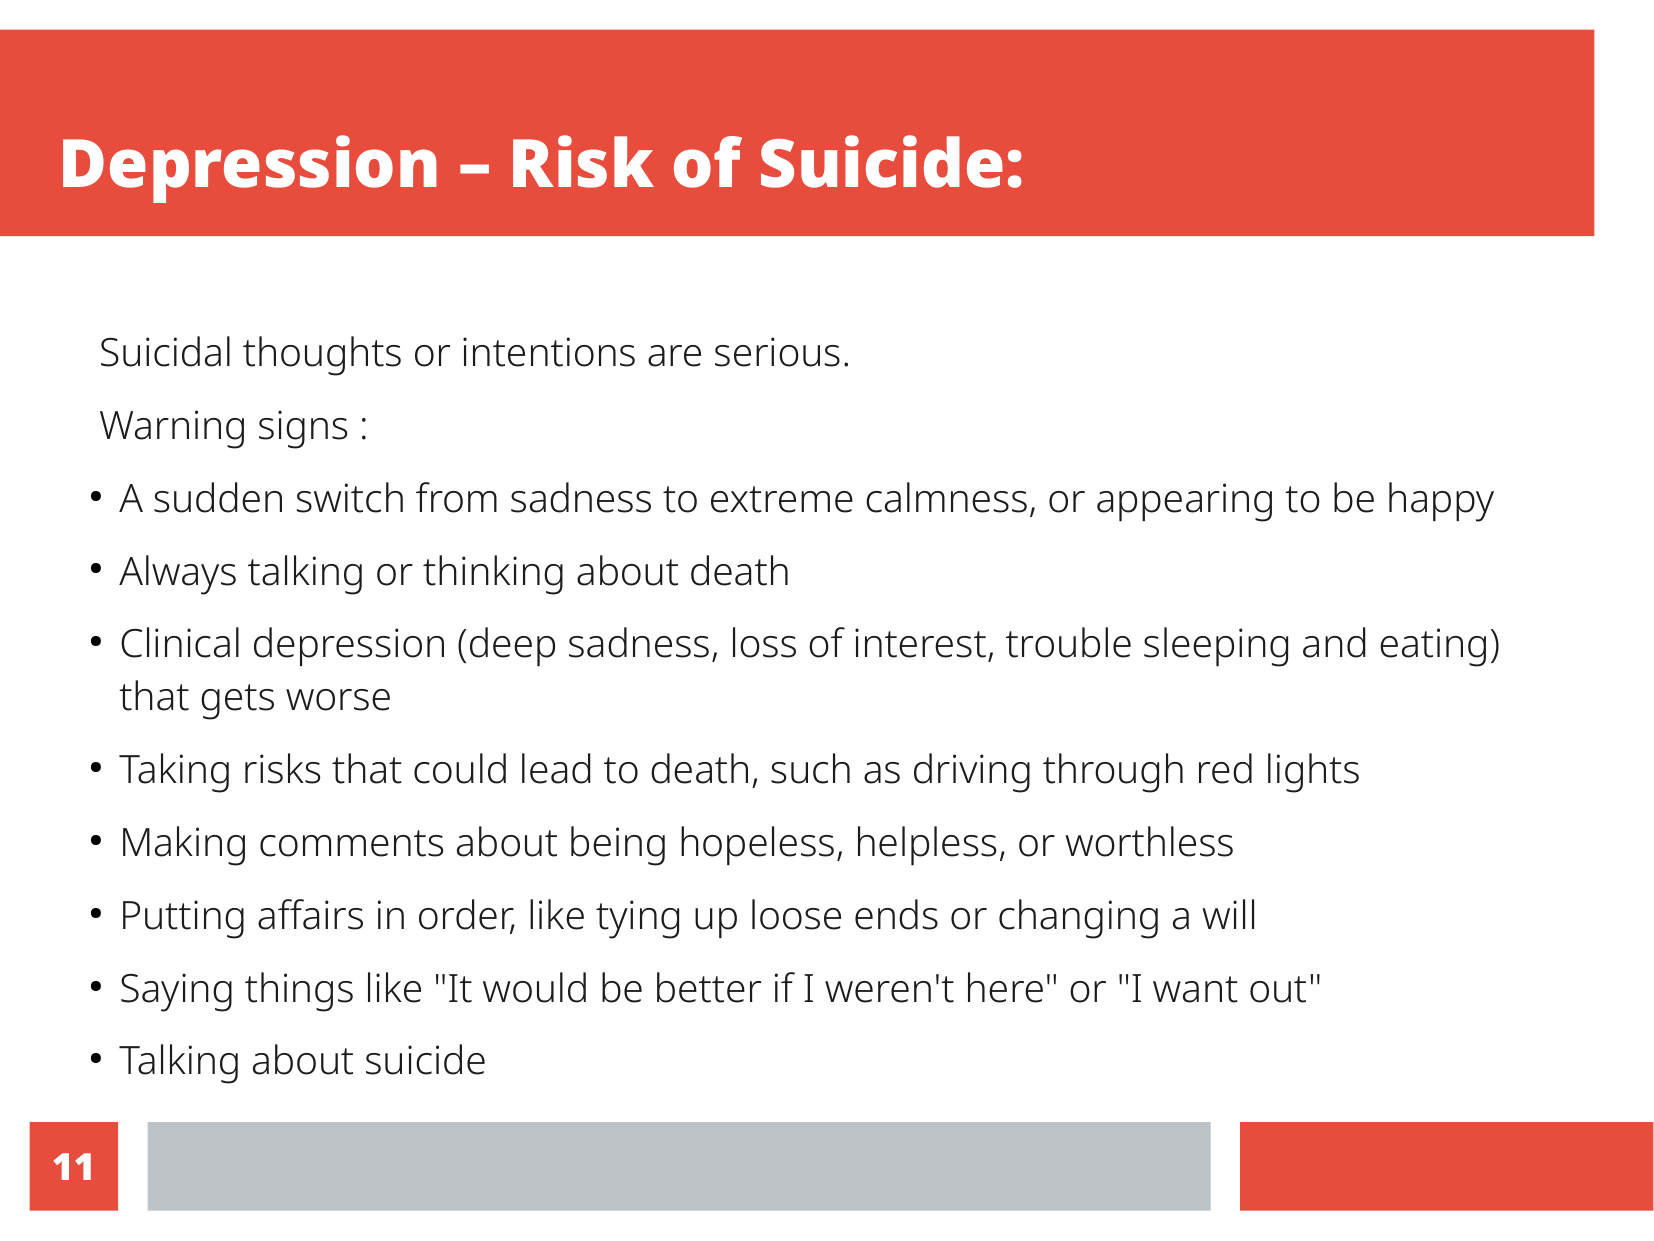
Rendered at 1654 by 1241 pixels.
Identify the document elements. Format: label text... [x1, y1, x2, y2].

list Suicidal thoughts or intentions are serious. Warning signs : A sudden switch from sadness to extreme calmness, or appearing to be happy Always talking or thinking about death Clinical depression (deep sadness, loss of interest, trouble sleeping and eating) that gets worse Taking risks that could lead to death, such as driving through red lights Making comments about being hopeless, helpless, or worthless Putting affairs in order, like tying up loose ends or changing a will Saying things like "It would be better if I weren't here" or "I want out" Talking about suicide [59, 324, 1565, 1093]
title Depression – Risk of Suicide: [59, 59, 1595, 207]
